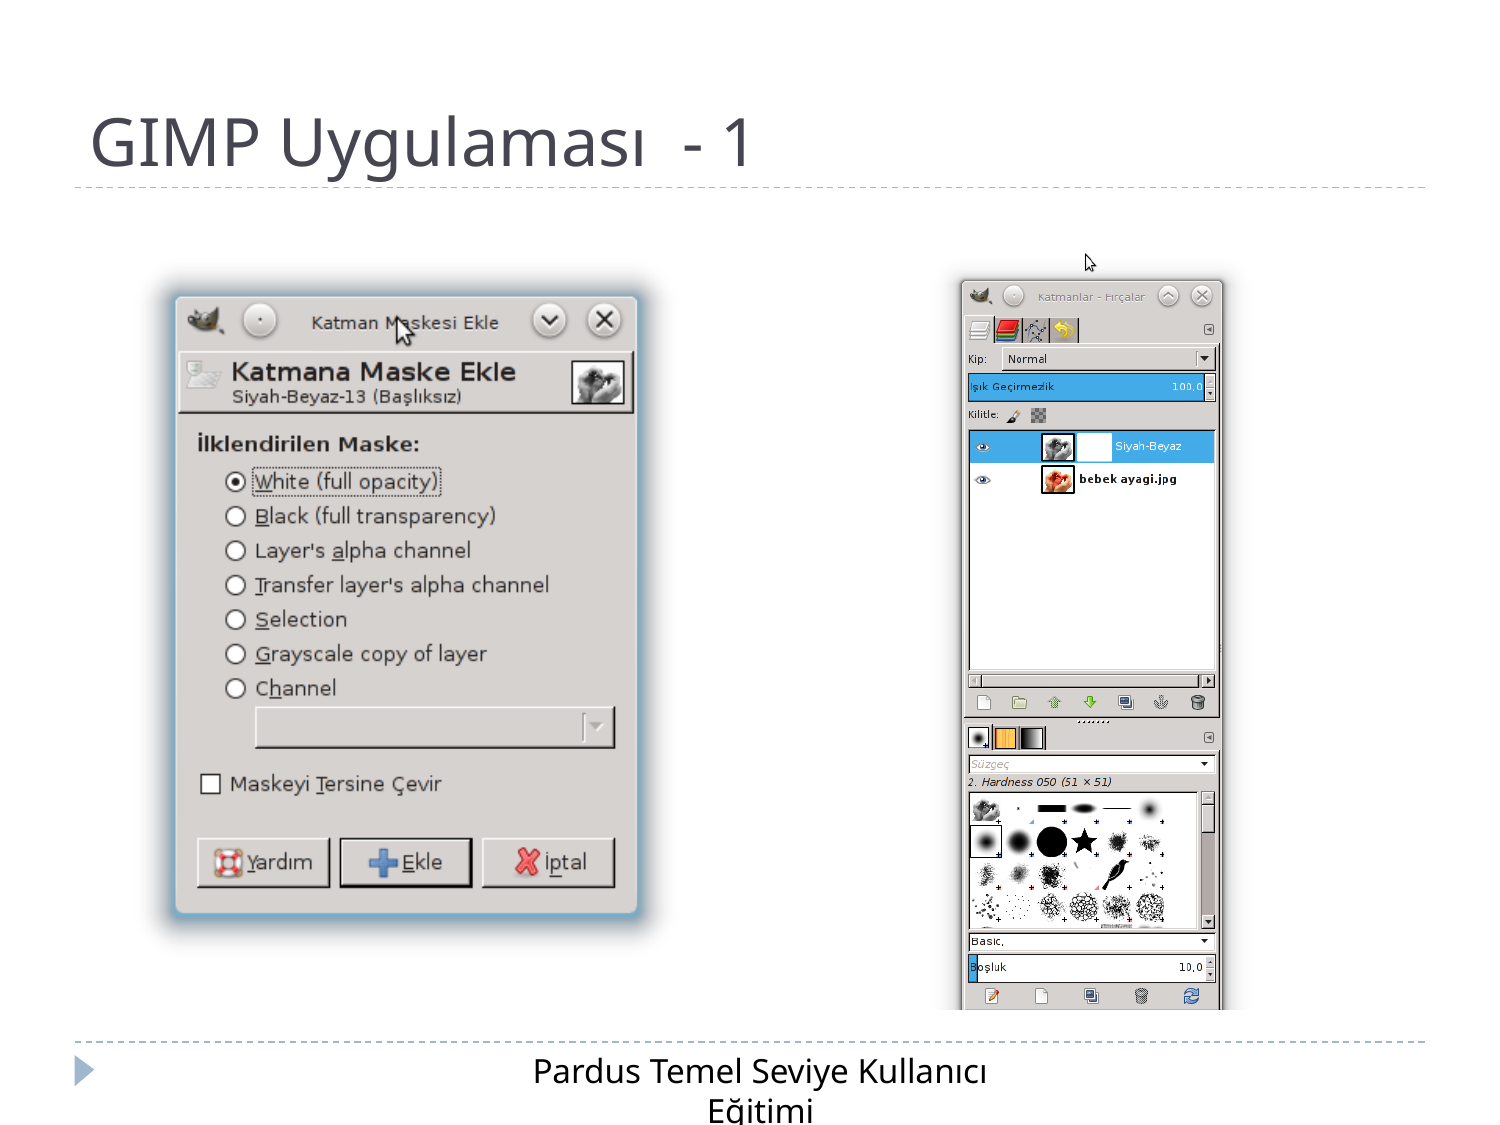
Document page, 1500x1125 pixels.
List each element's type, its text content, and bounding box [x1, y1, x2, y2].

title GIMP Uygulaması - 1 [75, 37, 1425, 188]
picture [923, 199, 1260, 1010]
picture [113, 234, 700, 976]
